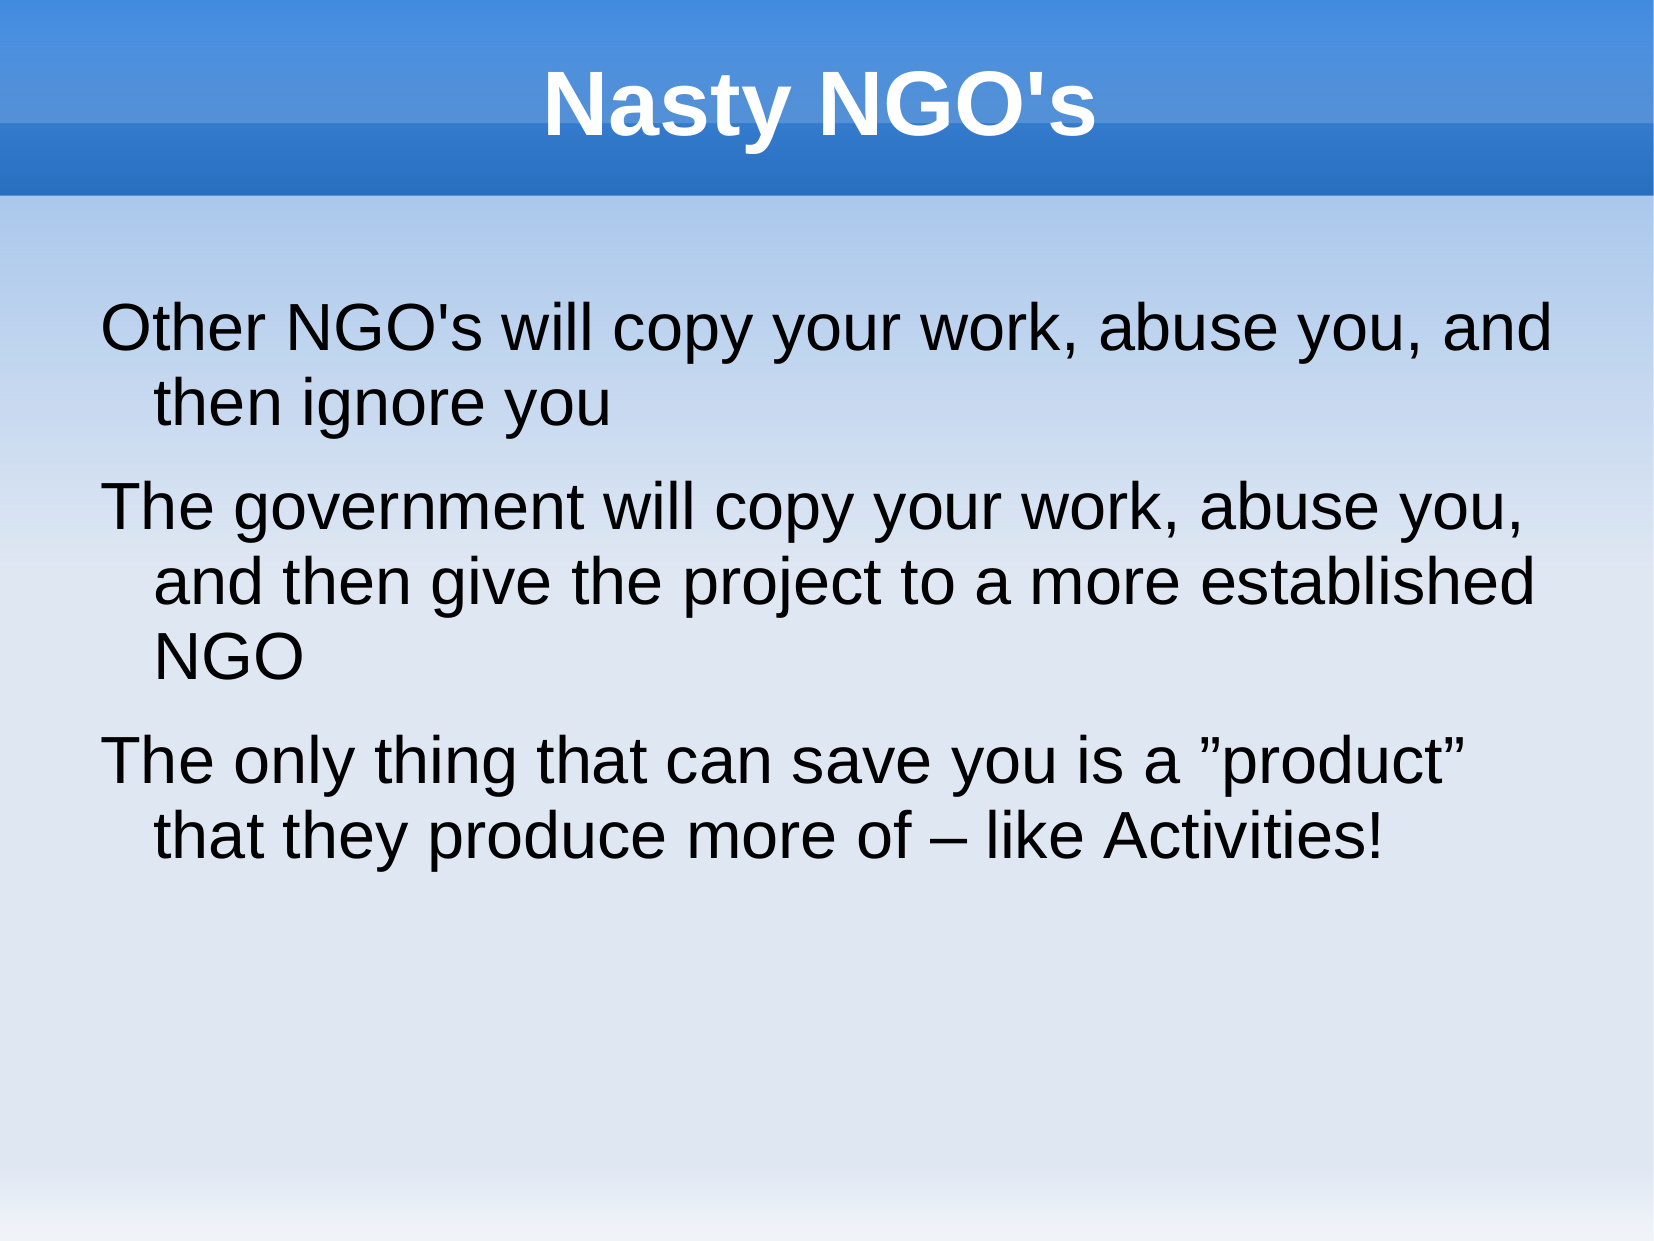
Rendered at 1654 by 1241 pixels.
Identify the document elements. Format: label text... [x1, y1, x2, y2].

list Other NGO's will copy your work, abuse you, and then ignore you The government will copy your work, abuse you, and then give the project to a more established NGO The only thing that can save you is a ”product” that they produce more of – like Activities! [82, 290, 1571, 1094]
title Nasty NGO's [76, 7, 1565, 200]
picture [0, 0, 1654, 1241]
